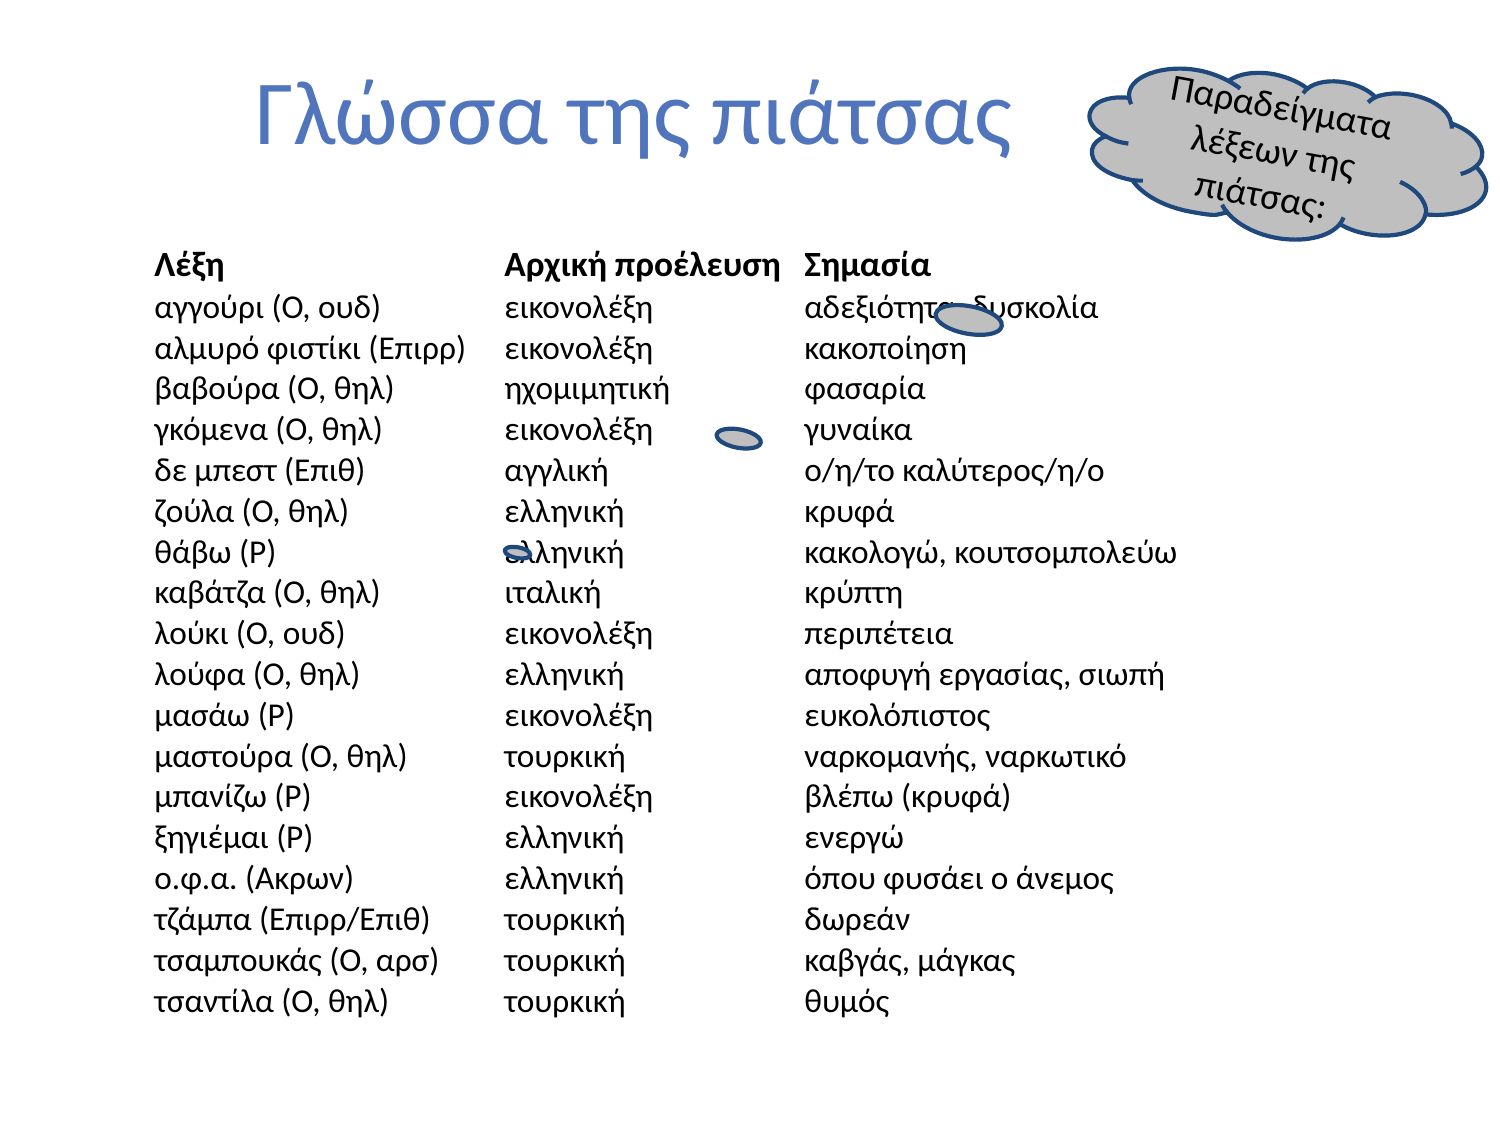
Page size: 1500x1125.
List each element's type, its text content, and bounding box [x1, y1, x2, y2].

table_cell εικονολέξη [500, 416, 800, 457]
text_box Παραδείγματα λέξεων της πιάτσας: [716, 428, 761, 449]
table_cell τουρκική [500, 742, 800, 783]
table_cell κρύπτη [800, 579, 1200, 620]
table_cell ελληνική [500, 824, 800, 865]
table_cell ενεργώ [800, 824, 1200, 865]
text_box Παραδείγματα λέξεων της πιάτσας: [935, 305, 1002, 335]
table_cell ο/η/το καλύτερος/η/ο [800, 457, 1200, 497]
table_cell μασάω (Ρ) [150, 701, 500, 742]
table_cell βλέπω (κρυφά) [800, 783, 1200, 824]
table_cell καβάτζα (Ο, θηλ) [150, 579, 500, 620]
table_cell τουρκική [500, 987, 800, 1028]
table_cell γκόμενα (Ο, θηλ) [150, 416, 500, 457]
table_cell κρυφά [800, 497, 1200, 538]
table_cell ξηγιέμαι (Ρ) [150, 824, 500, 865]
table_cell αγγλική [500, 457, 800, 497]
table_cell αλμυρό φιστίκι (Επιρρ) [150, 334, 500, 375]
table_cell τσαμπουκάς (Ο, αρσ) [150, 946, 500, 987]
table_cell λούφα (Ο, θηλ) [150, 661, 500, 701]
table_cell ελληνική [500, 538, 800, 579]
table_cell βαβούρα (Ο, θηλ) [150, 375, 500, 416]
table_cell δωρεάν [800, 905, 1200, 946]
table_cell μπανίζω (Ρ) [150, 783, 500, 824]
text_box Παραδείγματα λέξεων της πιάτσας: [1089, 68, 1487, 240]
table_cell ιταλική [500, 579, 800, 620]
table_cell ελληνική [500, 497, 800, 538]
table_cell τουρκική [500, 946, 800, 987]
table_cell εικονολέξη [500, 334, 800, 375]
table_cell καβγάς, μάγκας [800, 946, 1200, 987]
table_header Σημασία [800, 250, 1200, 293]
table_cell αποφυγή εργασίας, σιωπή [800, 661, 1200, 701]
table_cell ο.φ.α. (Ακρων) [150, 865, 500, 905]
table_cell όπου φυσάει ο άνεμος [800, 865, 1200, 905]
table_cell θάβω (Ρ) [150, 538, 500, 579]
table_cell τζάμπα (Επιρρ/Επιθ) [150, 905, 500, 946]
table_cell τσαντίλα (Ο, θηλ) [150, 987, 500, 1028]
table_cell εικονολέξη [500, 701, 800, 742]
table_cell ζούλα (Ο, θηλ) [150, 497, 500, 538]
table_cell αδεξιότητα, δυσκολία [800, 293, 1200, 334]
table_cell κακολογώ, κουτσομπολεύω [800, 538, 1200, 579]
table_cell αγγούρι (Ο, ουδ) [150, 293, 500, 334]
table_cell μαστούρα (Ο, θηλ) [150, 742, 500, 783]
table_cell τουρκική [500, 905, 800, 946]
table_cell δε μπεστ (Επιθ) [150, 457, 500, 497]
table_cell γυναίκα [800, 416, 1200, 457]
table_cell λούκι (Ο, ουδ) [150, 620, 500, 661]
table_cell ευκολόπιστος [800, 701, 1200, 742]
table_cell ναρκομανής, ναρκωτικό [800, 742, 1200, 783]
table_cell κακοποίηση [800, 334, 1200, 375]
table_cell ελληνική [500, 661, 800, 701]
table_cell ελληνική [500, 865, 800, 905]
table_cell φασαρία [800, 375, 1200, 416]
table_cell εικονολέξη [500, 620, 800, 661]
table_header Λέξη [150, 250, 500, 293]
table_cell εικονολέξη [500, 293, 800, 334]
table_cell εικονολέξη [500, 783, 800, 824]
table_cell περιπέτεια [800, 620, 1200, 661]
table_cell θυμός [800, 987, 1200, 1028]
title Γλώσσα της πιάτσας [75, 45, 1425, 233]
table_header Αρχική προέλευση [500, 250, 800, 293]
table_cell ηχομιμητική [500, 375, 800, 416]
